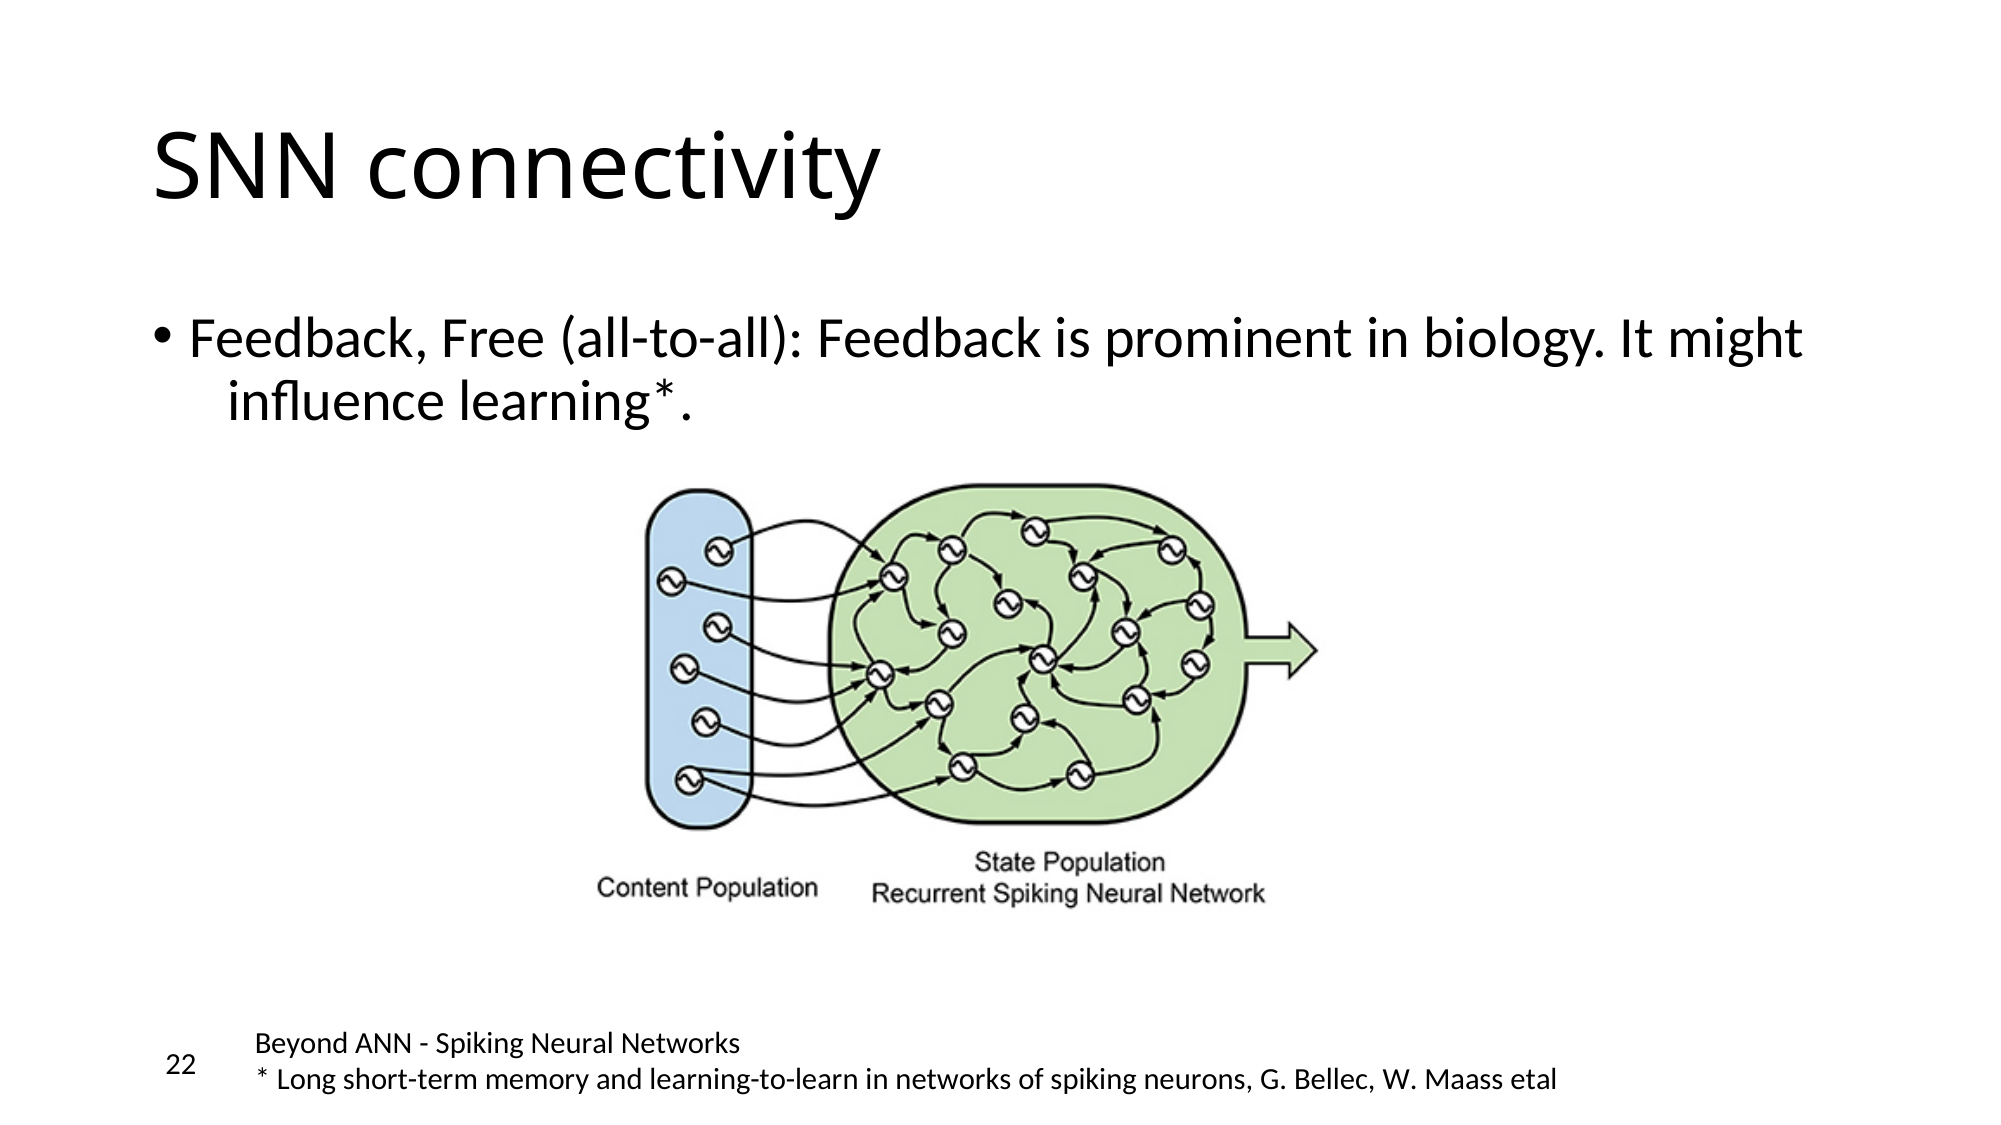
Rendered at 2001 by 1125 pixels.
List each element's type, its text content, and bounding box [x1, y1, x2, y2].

title SNN connectivity [137, 59, 1863, 278]
list Feedback, Free (all-to-all): Feedback is prominent in biology. It might influence learning*. [137, 299, 1863, 1014]
picture [593, 480, 1327, 925]
text_box Beyond ANN - Spiking Neural Networks * Long short-term memory and learning-to-learn in networks of spiking neurons, G. Bellec, W. Maass etal [254, 996, 1796, 1123]
text_box [0, 999, 244, 1125]
